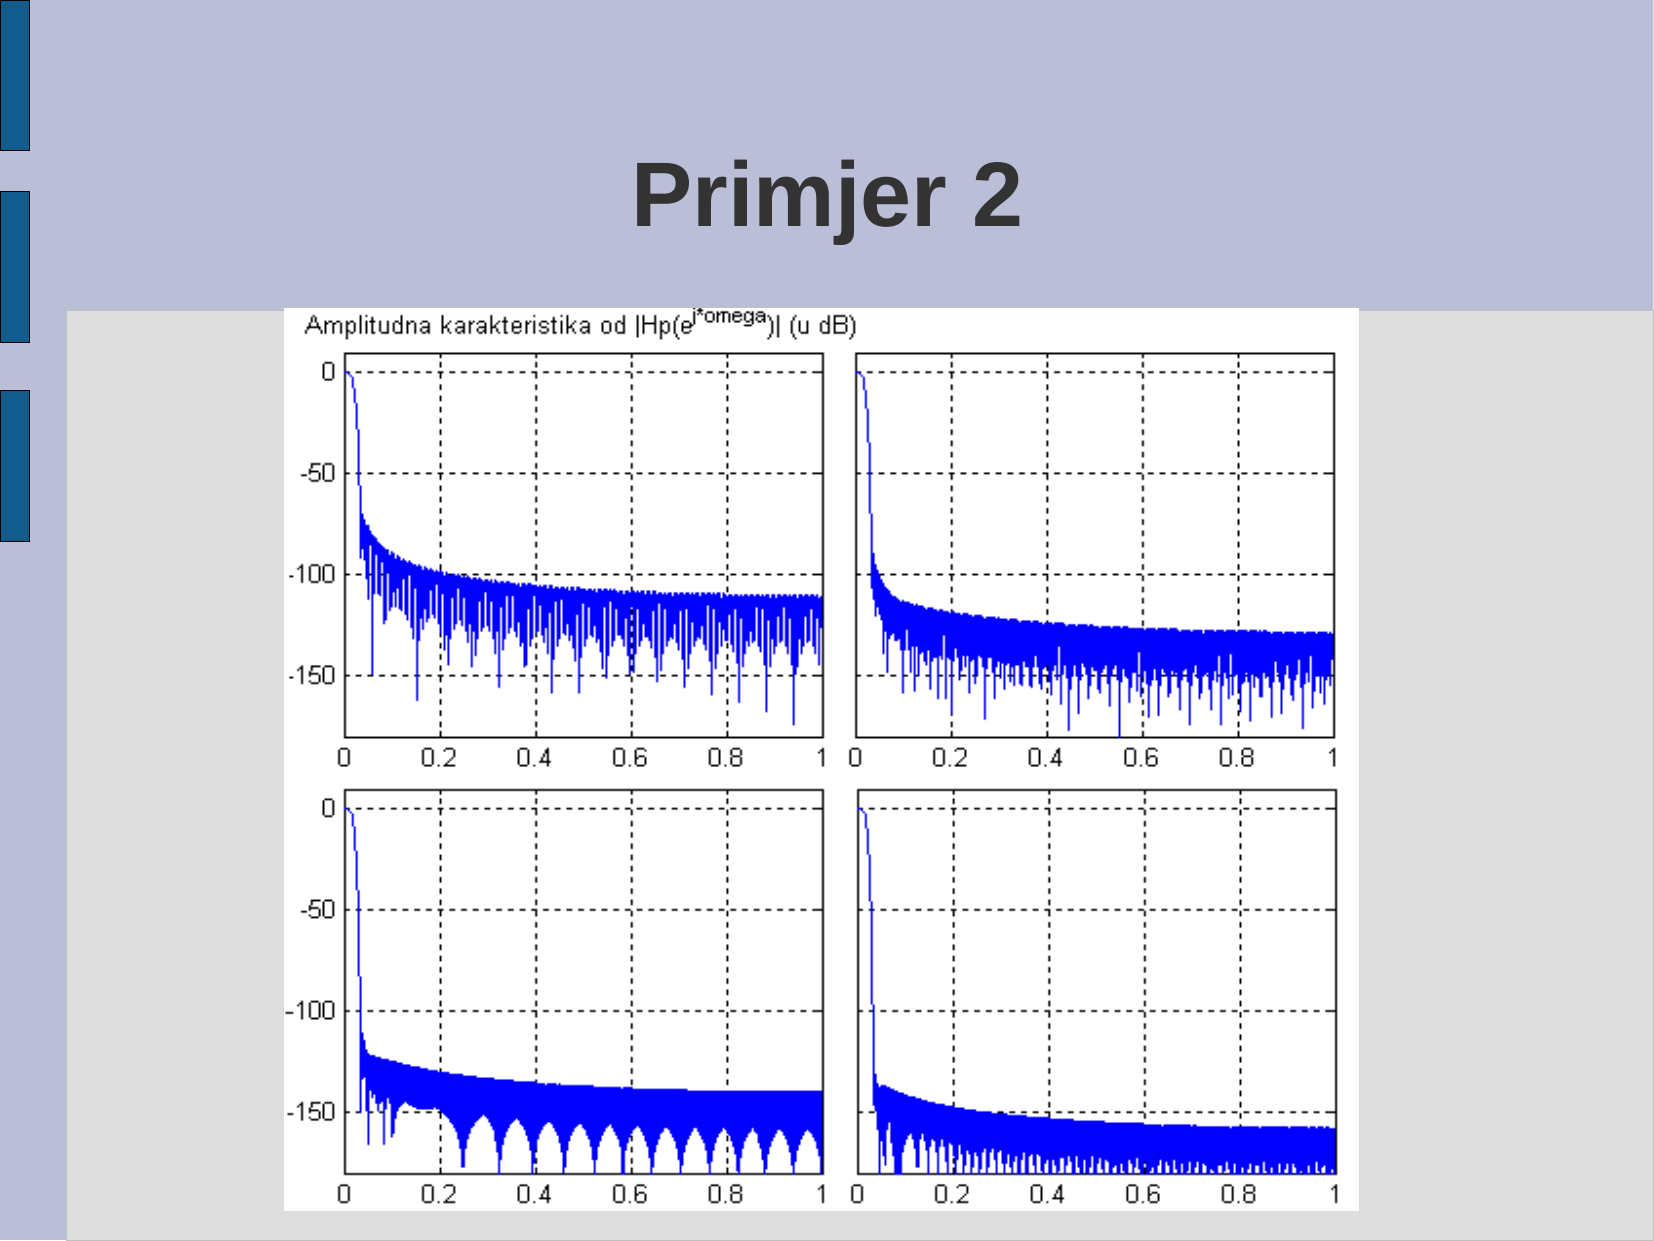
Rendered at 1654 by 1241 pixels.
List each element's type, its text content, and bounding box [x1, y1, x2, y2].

picture [284, 308, 1359, 1211]
title Primjer 2 [121, 91, 1534, 299]
